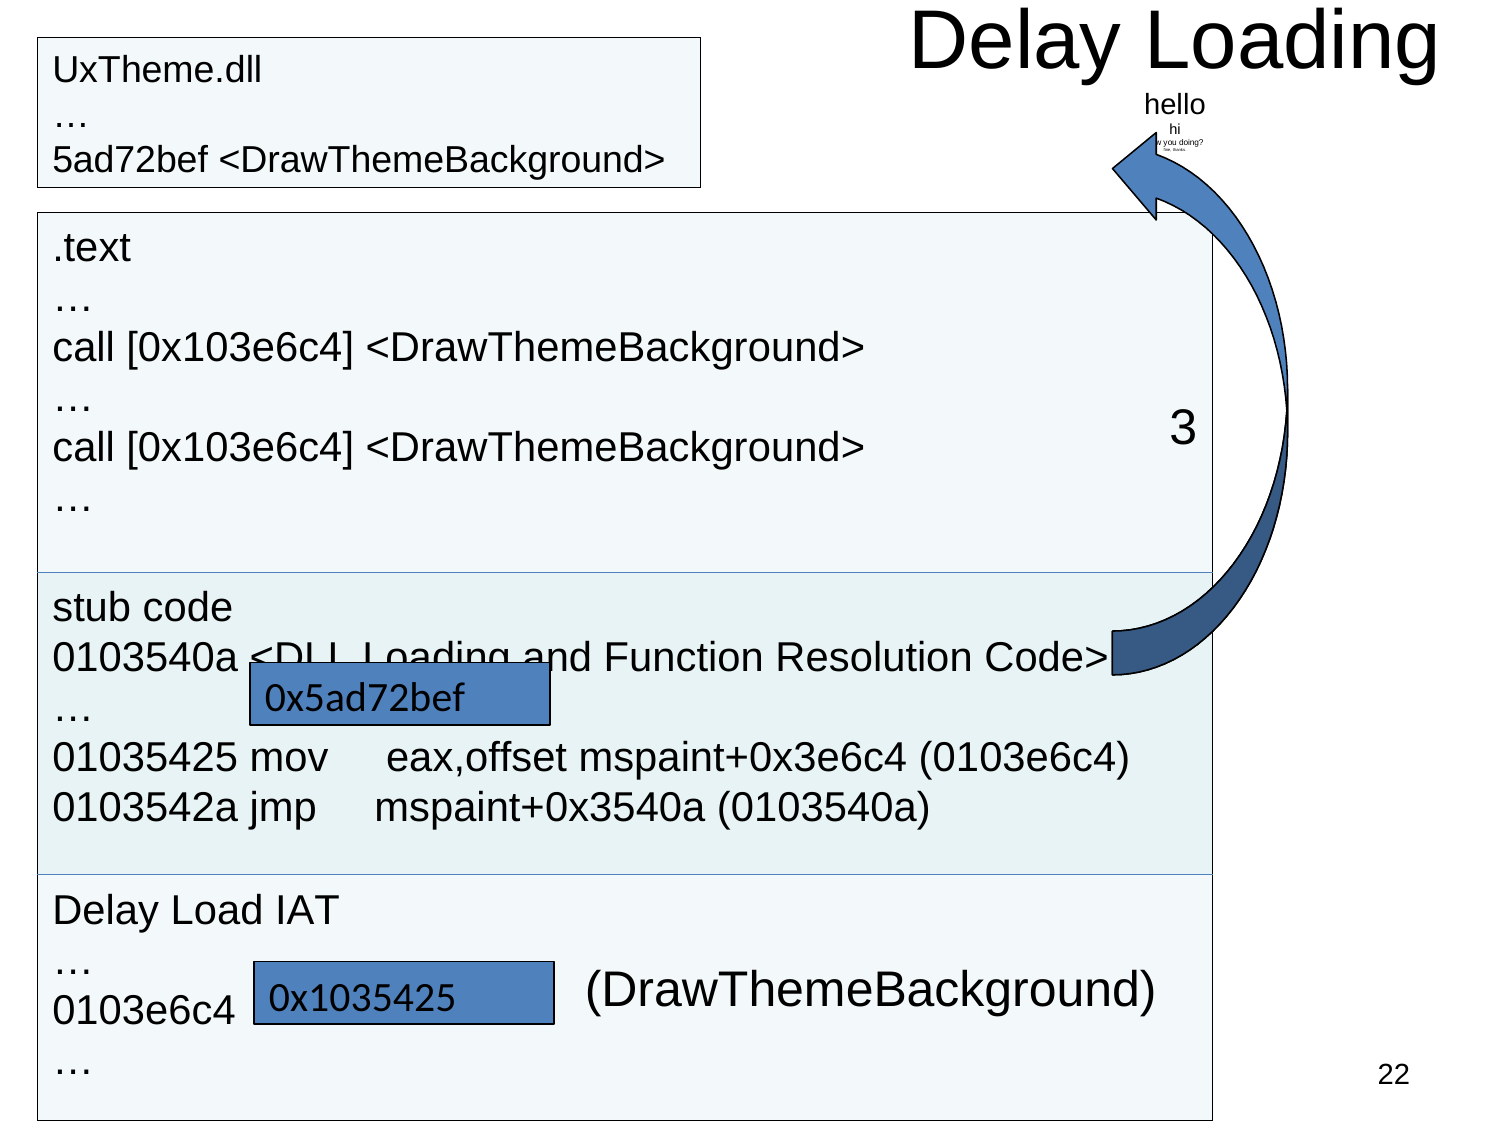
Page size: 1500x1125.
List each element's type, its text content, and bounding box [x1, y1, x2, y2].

title Delay Loading hello hi how you doing? fine, thanks. [425, 0, 1500, 163]
text_box <number> [1074, 1042, 1426, 1103]
table_cell Delay Load IAT … 0103e6c4 … [38, 875, 1212, 1120]
table_header .text … call [0x103e6c4] <DrawThemeBackground> … call [0x103e6c4] <DrawThemeBackground> … [38, 213, 1212, 572]
text_box 0x1035425 [254, 961, 555, 1025]
text_box 3 [1154, 386, 1213, 463]
table_header UxTheme.dll … 5ad72bef <DrawThemeBackground> [38, 38, 700, 187]
text_box 0x5ad72bef [249, 662, 550, 725]
text_box (DrawThemeBackground) [570, 949, 1172, 1025]
text_box [1112, 132, 1288, 675]
table_cell stub code 0103540a <DLL Loading and Function Resolution Code> … 01035425 mov eax,offset mspaint+0x3e6c4 (0103e6c4) 0103542a jmp mspaint+0x3540a (0103540a) [38, 573, 1212, 874]
